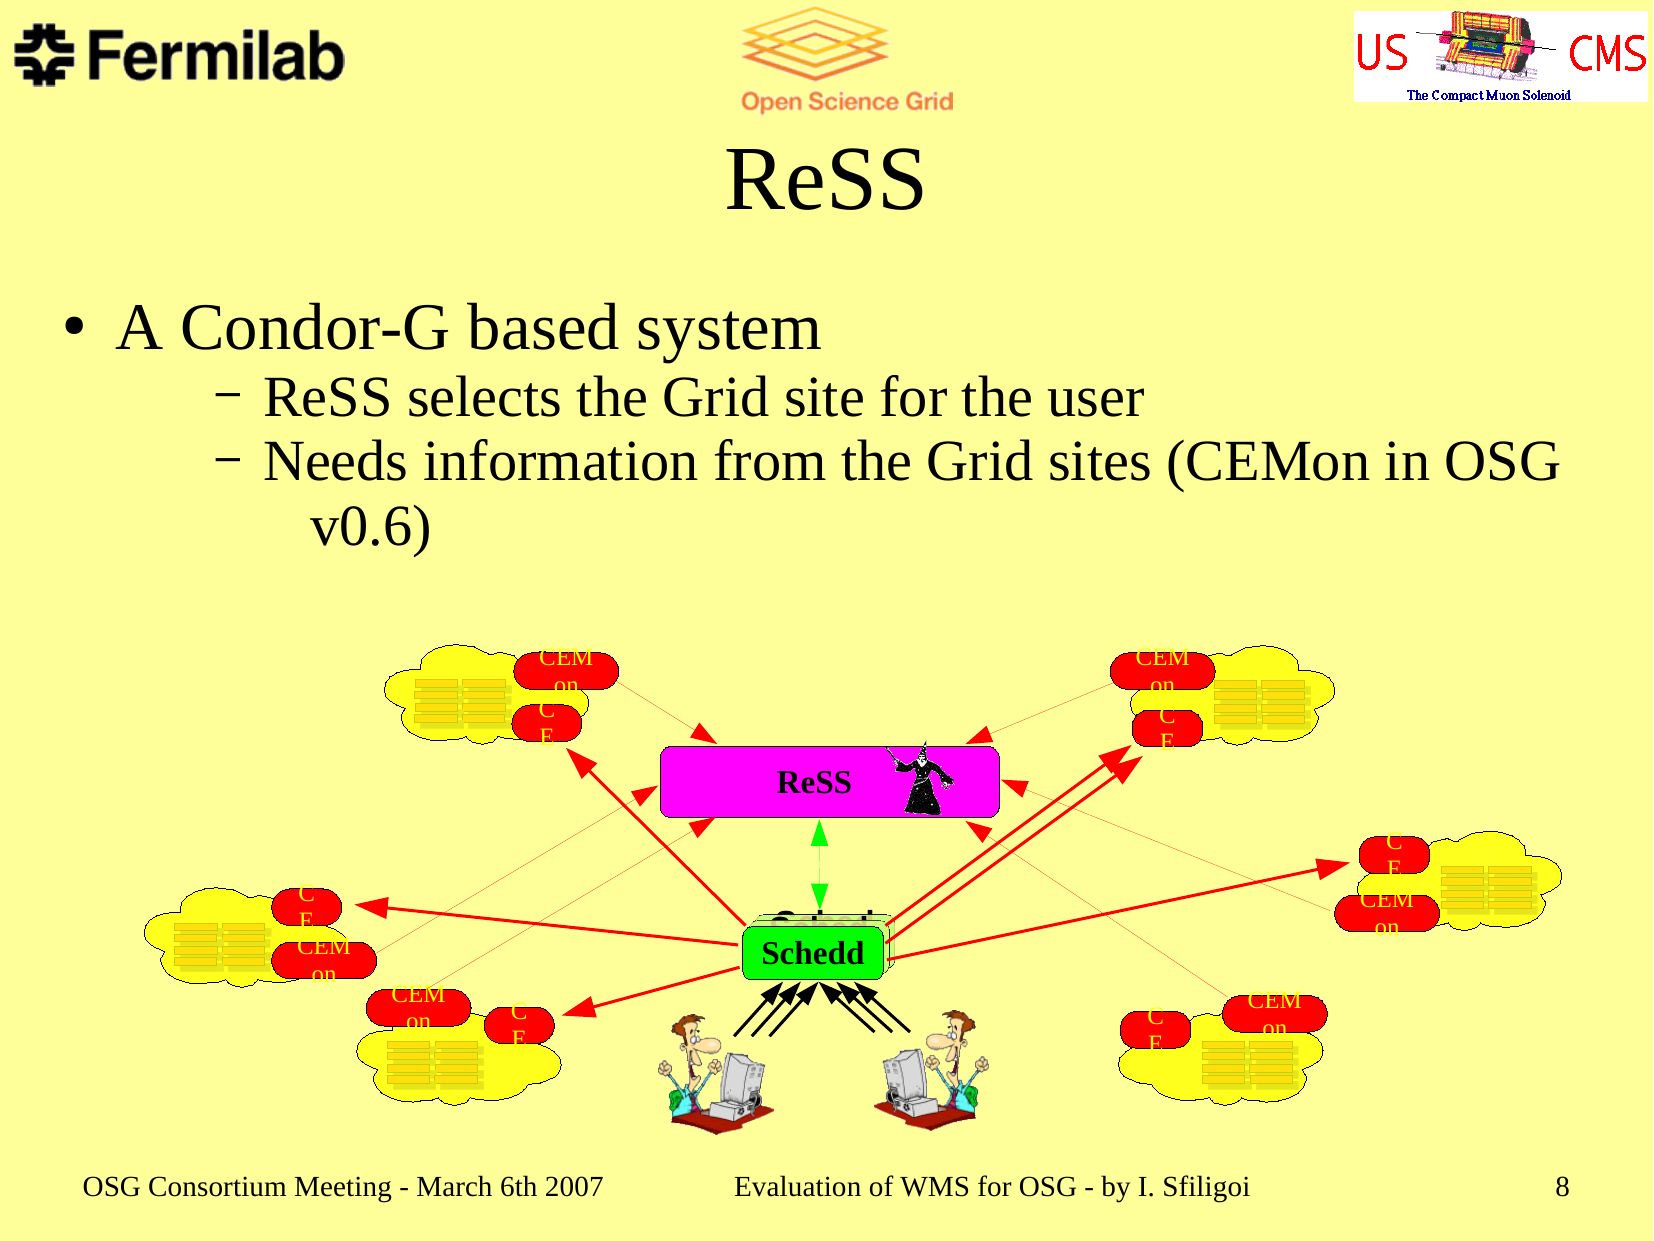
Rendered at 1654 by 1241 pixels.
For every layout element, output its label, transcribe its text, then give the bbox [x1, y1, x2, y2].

text_box [384, 644, 589, 745]
text_box CE [511, 704, 582, 742]
picture [14, 23, 345, 87]
text_box CE [1359, 836, 1430, 874]
picture [874, 1010, 990, 1131]
text_box CEMon [513, 652, 619, 690]
text_box CEMon [1222, 995, 1328, 1033]
text_box [749, 914, 895, 941]
text_box CE [1132, 710, 1203, 747]
text_box [356, 1013, 562, 1106]
picture [885, 739, 955, 815]
picture [657, 1014, 774, 1135]
text_box ReSS [660, 746, 1000, 818]
title ReSS [82, 100, 1571, 257]
list A Condor-G based system ReSS selects the Grid site for the user Needs information from the Grid sites (CEMon in OSG v0.6) [26, 290, 1623, 1226]
text_box CE [1120, 1011, 1191, 1049]
text_box [883, 939, 895, 974]
text_box CE [271, 888, 342, 926]
picture [1354, 11, 1648, 102]
text_box Schedd [742, 926, 884, 980]
text_box CEMon [1110, 652, 1216, 690]
text_box [1130, 645, 1335, 746]
text_box CE [484, 1007, 555, 1044]
text_box CEMon [271, 942, 377, 979]
text_box [1118, 1013, 1324, 1106]
text_box CEMon [1334, 895, 1440, 932]
text_box CEMon [366, 989, 472, 1027]
text_box [144, 887, 347, 988]
text_box [1357, 831, 1562, 931]
picture [741, 5, 953, 100]
